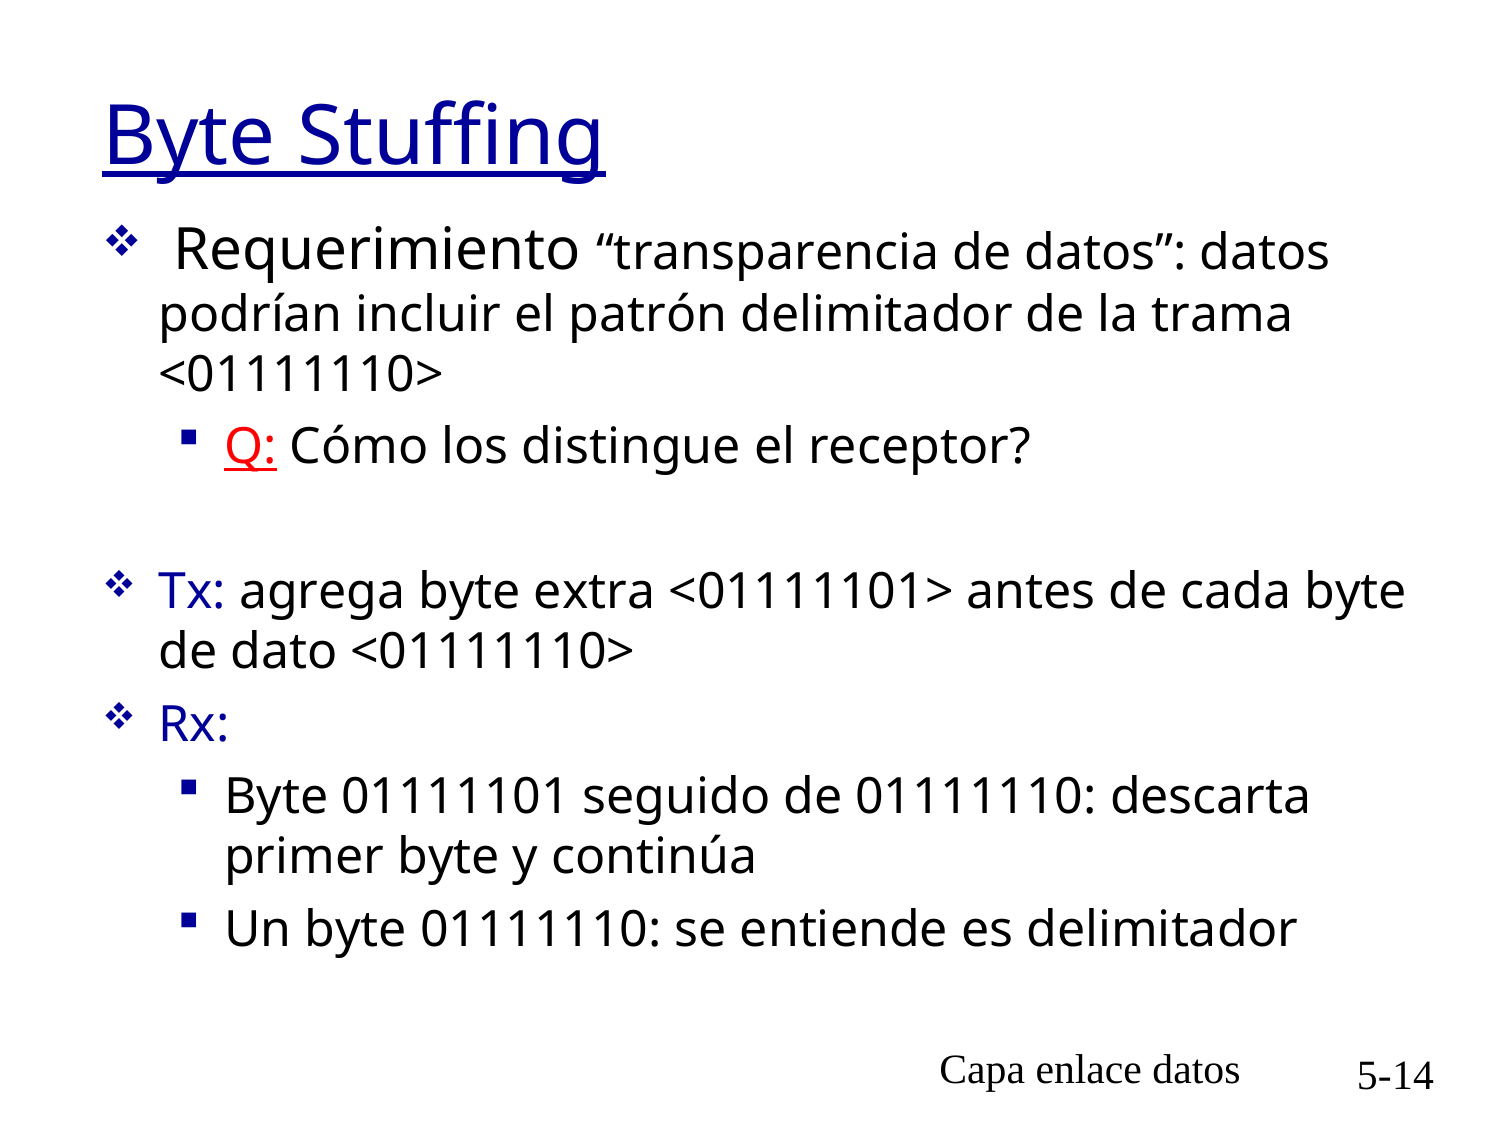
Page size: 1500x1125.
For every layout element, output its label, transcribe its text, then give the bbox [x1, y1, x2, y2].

title Byte Stuffing [87, 37, 1363, 203]
list Requerimiento “transparencia de datos”: datos podrían incluir el patrón delimitador de la trama <01111110> Q: Cómo los distingue el receptor? Tx: agrega byte extra <01111101> antes de cada byte de dato <01111110> Rx: Byte 01111101 seguido de 01111110: descarta primer byte y continúa Un byte 01111110: se entiende es delimitador [87, 203, 1470, 1010]
